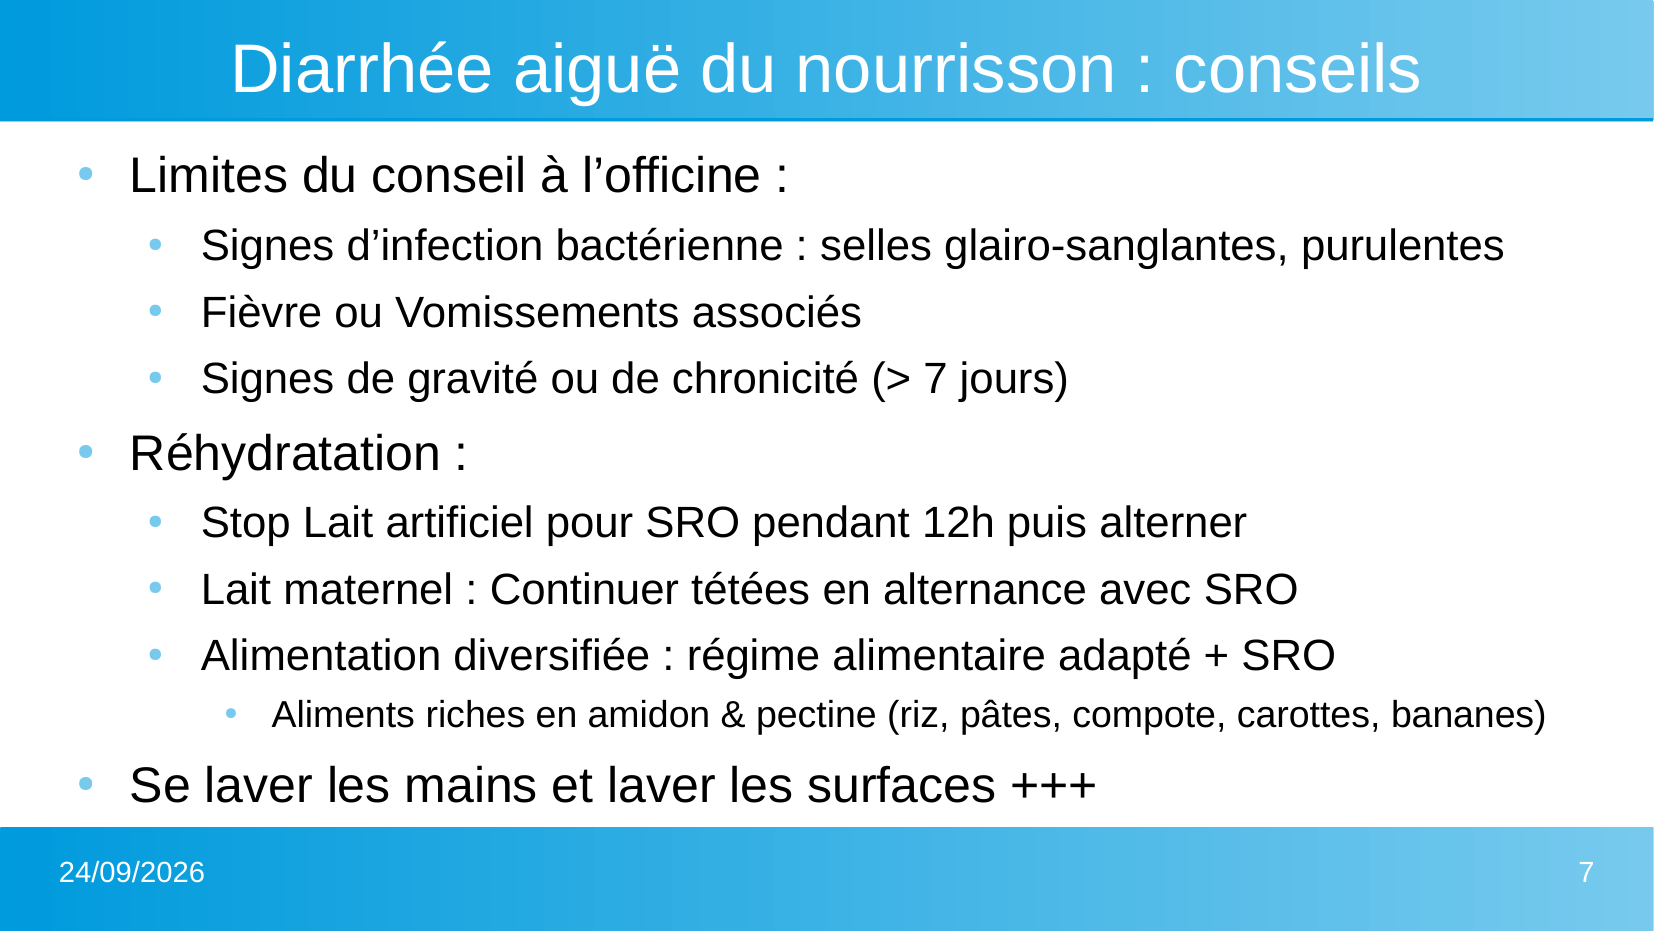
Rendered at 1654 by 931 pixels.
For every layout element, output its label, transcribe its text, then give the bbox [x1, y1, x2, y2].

title Diarrhée aiguë du nourrisson : conseils [59, 29, 1595, 108]
list Limites du conseil à l’officine : Signes d’infection bactérienne : selles glairo-sanglantes, purulentes Fièvre ou Vomissements associés Signes de gravité ou de chronicité (> 7 jours) Réhydratation : Stop Lait artificiel pour SRO pendant 12h puis alterner Lait maternel : Continuer tétées en alternance avec SRO Alimentation diversifiée : régime alimentaire adapté + SRO Aliments riches en amidon & pectine (riz, pâtes, compote, carottes, bananes) Se laver les mains et laver les surfaces +++ [59, 147, 1595, 768]
